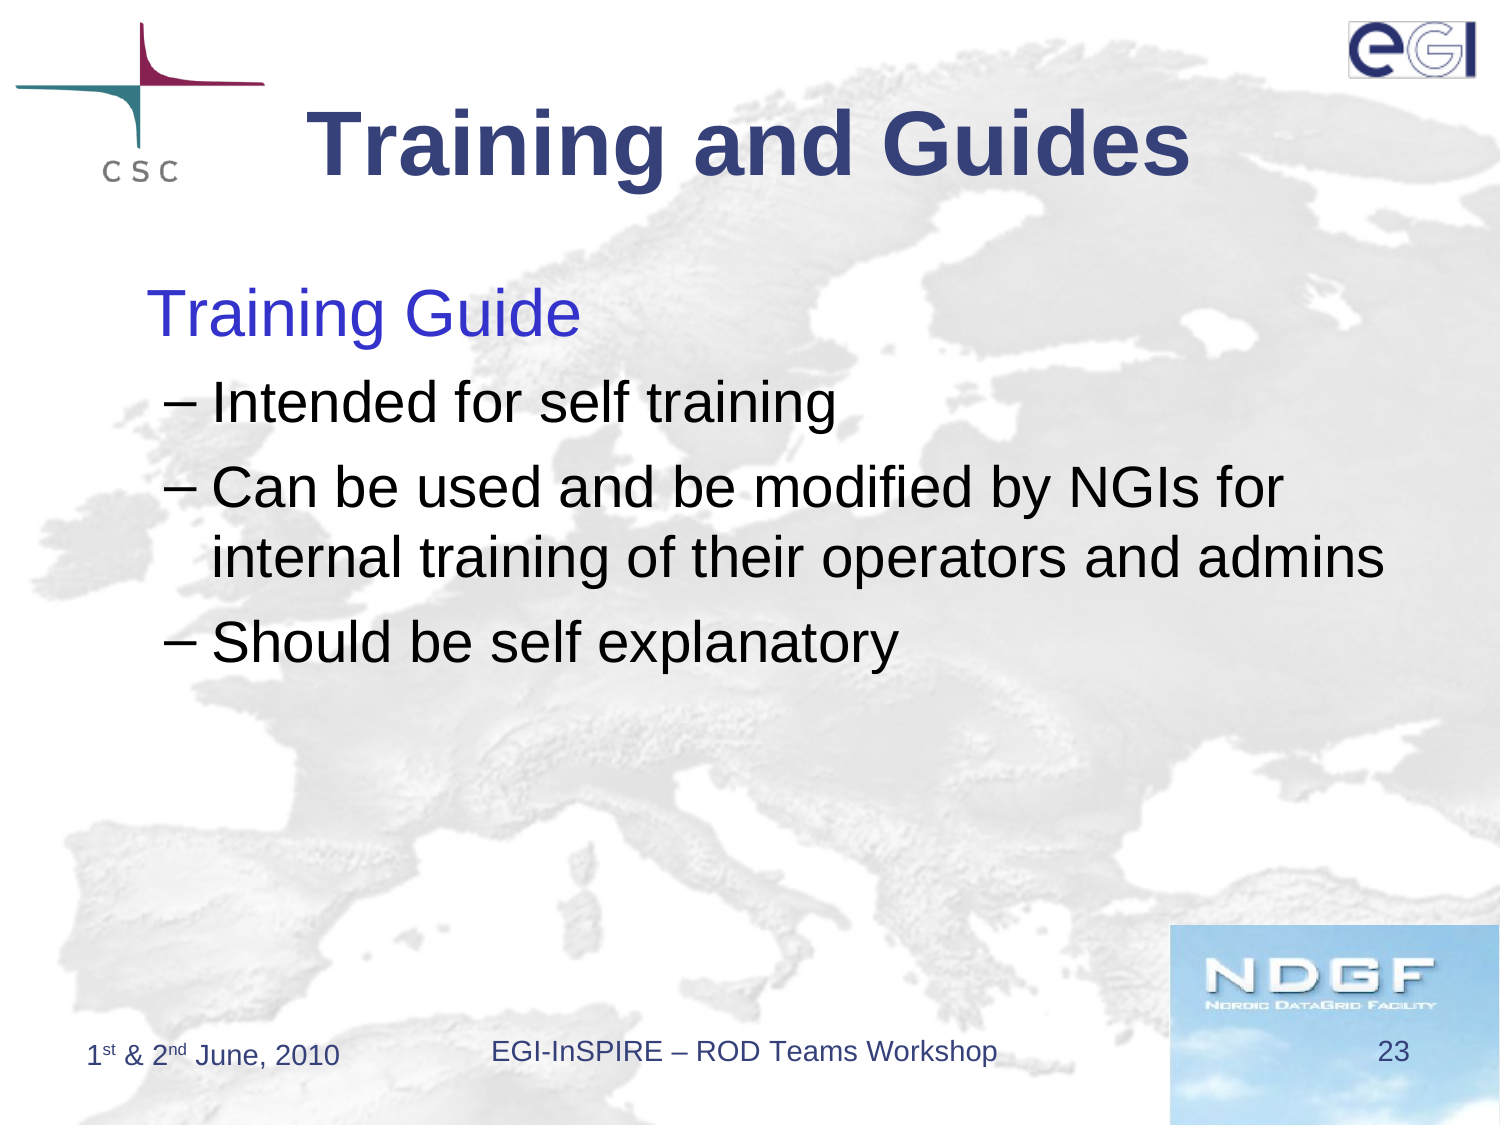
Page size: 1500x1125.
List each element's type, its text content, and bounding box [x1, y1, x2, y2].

list Training Guide Intended for self training Can be used and be modified by NGIs for internal training of their operators and admins Should be self explanatory [75, 262, 1426, 1006]
picture [0, 0, 1500, 1125]
title Training and Guides [75, 20, 1426, 257]
